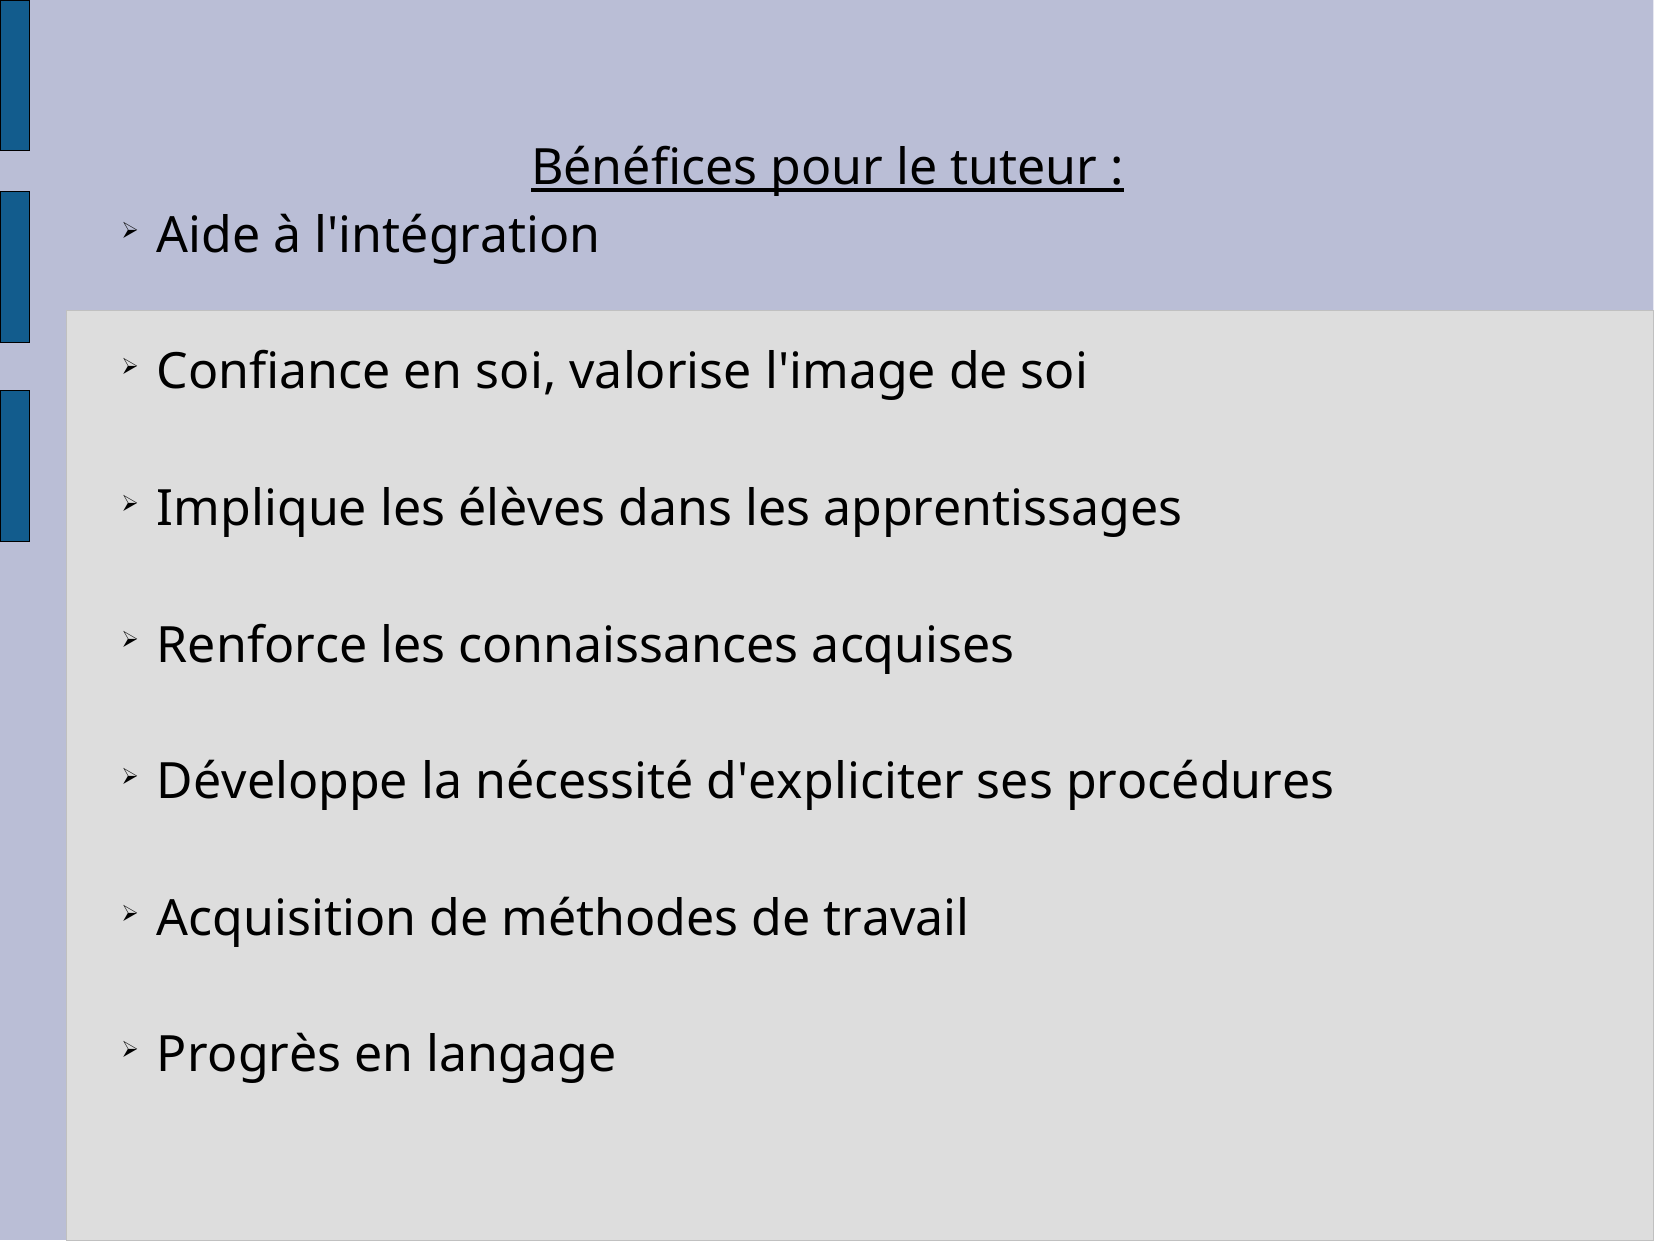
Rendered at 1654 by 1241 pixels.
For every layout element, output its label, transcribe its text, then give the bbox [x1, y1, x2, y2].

subtitle Bénéfices pour le tuteur : Aide à l'intégration Confiance en soi, valorise l'image de soi Implique les élèves dans les apprentissages Renforce les connaissances acquises Développe la nécessité d'expliciter ses procédures Acquisition de méthodes de travail Progrès en langage [121, 91, 1534, 1126]
